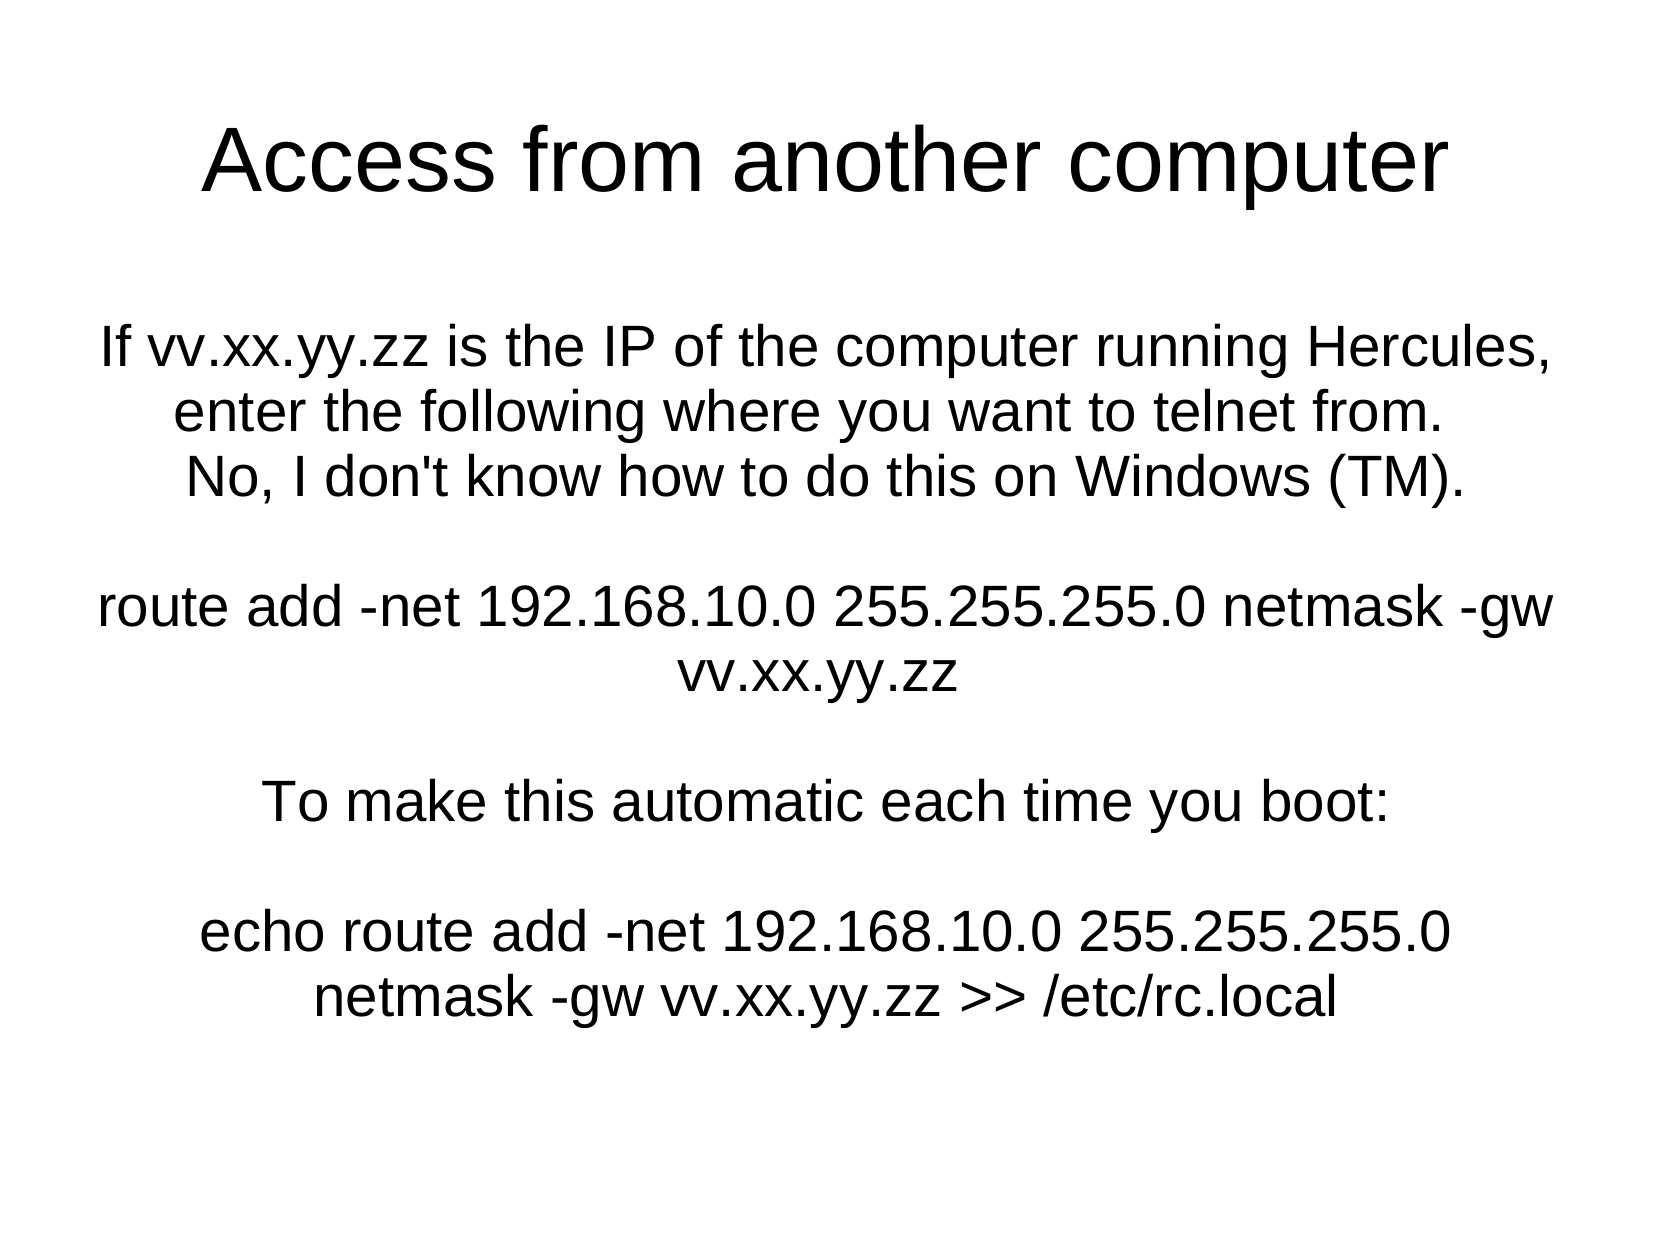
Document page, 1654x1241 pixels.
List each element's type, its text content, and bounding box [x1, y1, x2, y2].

title Access from another computer If vv.xx.yy.zz is the IP of the computer running Hercules, enter the following where you want to telnet from. No, I don't know how to do this on Windows (TM). route add -net 192.168.10.0 255.255.255.0 netmask -gw vv.xx.yy.zz To make this automatic each time you boot: echo route add -net 192.168.10.0 255.255.255.0 netmask -gw vv.xx.yy.zz >> /etc/rc.local [82, 49, 1571, 1088]
